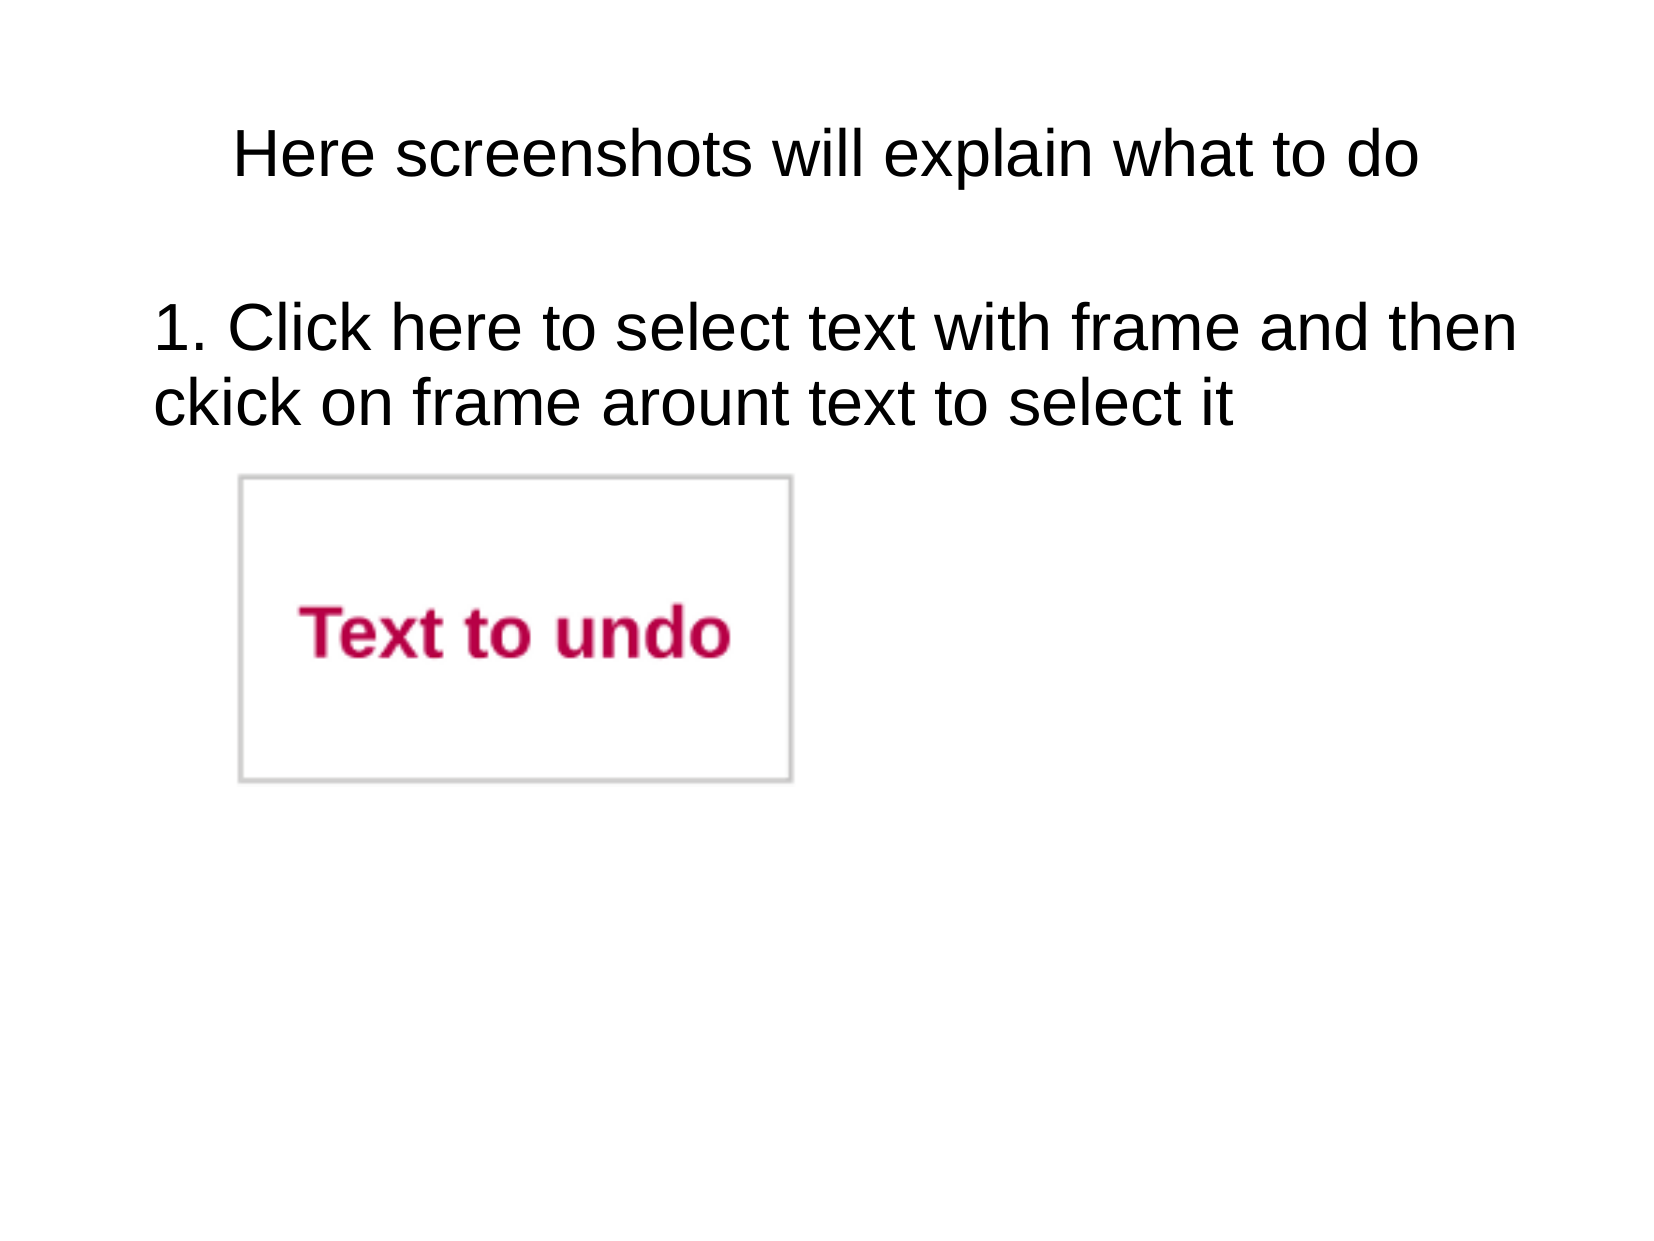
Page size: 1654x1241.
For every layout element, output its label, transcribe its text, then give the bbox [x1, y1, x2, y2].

title Here screenshots will explain what to do [82, 49, 1571, 257]
picture [236, 472, 798, 787]
list 1. Click here to select text with frame and then ckick on frame arount text to select it [82, 290, 1571, 1109]
